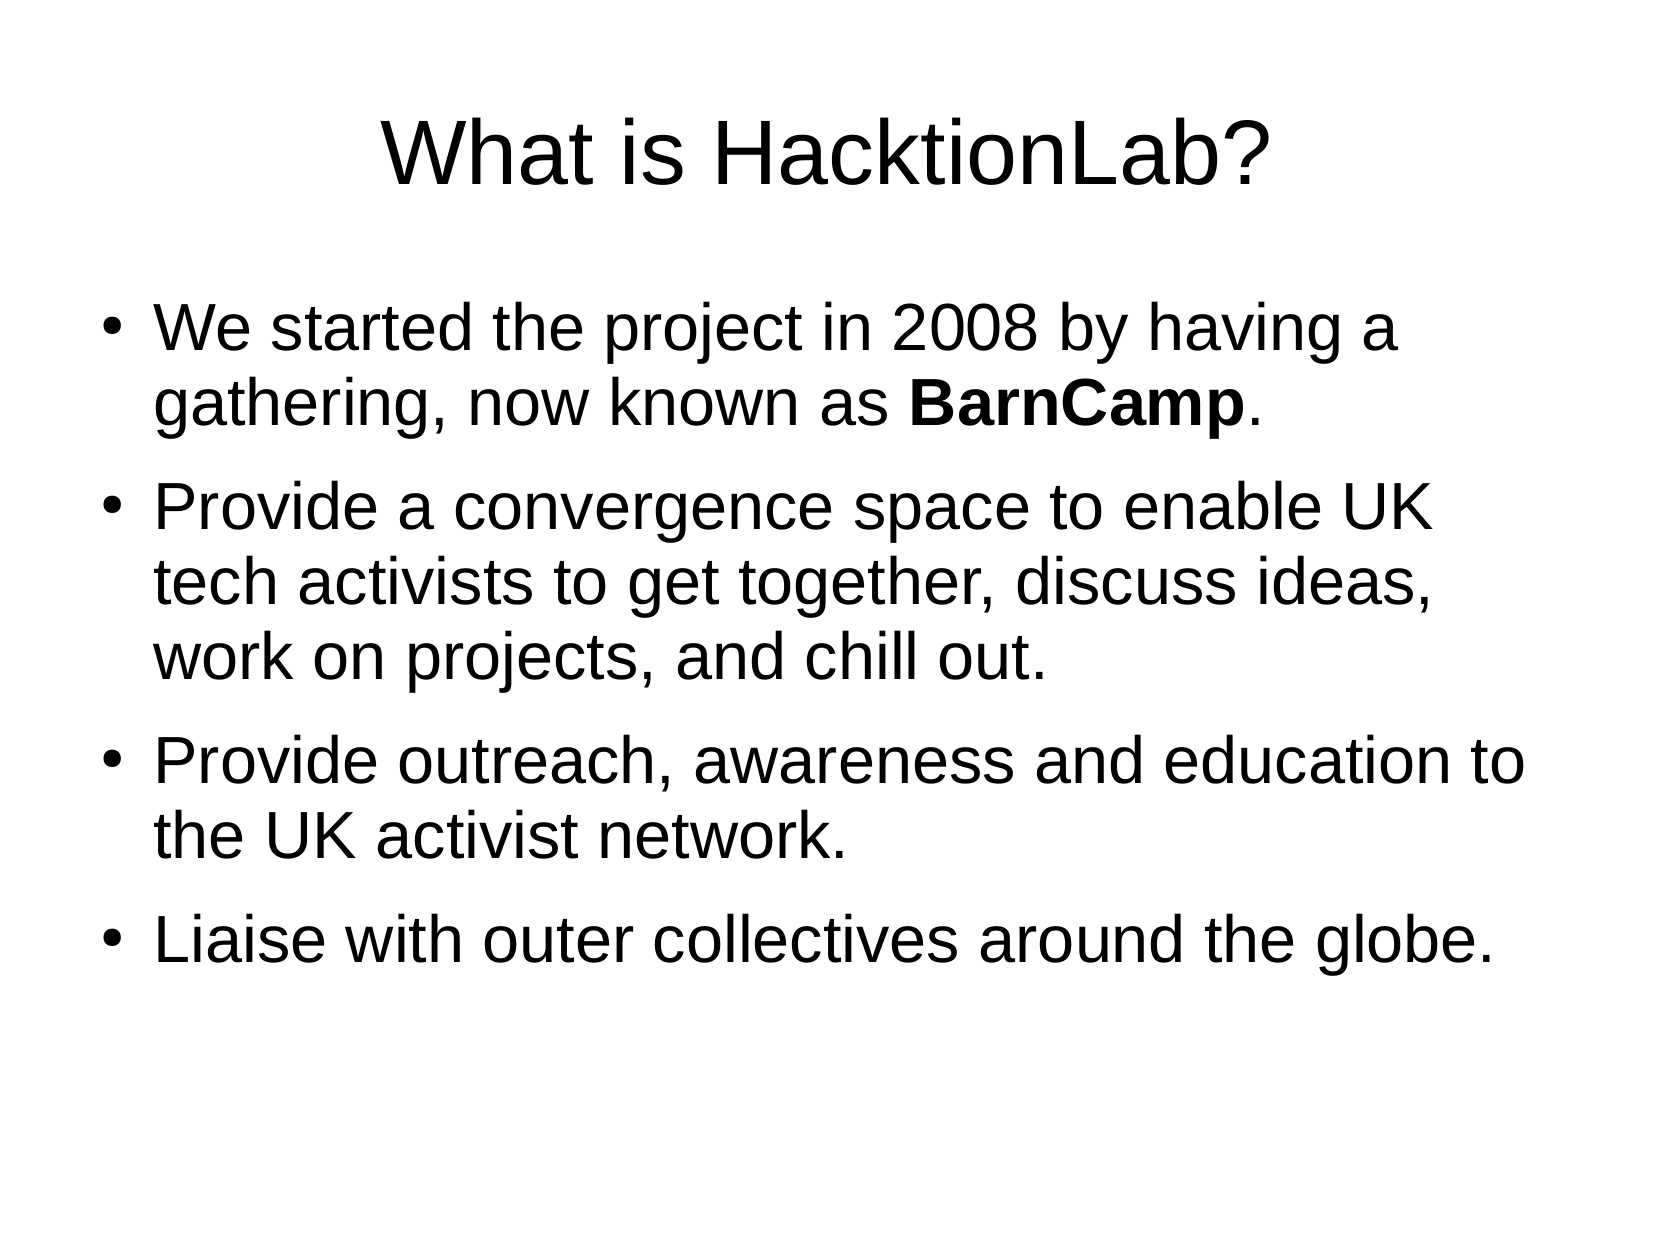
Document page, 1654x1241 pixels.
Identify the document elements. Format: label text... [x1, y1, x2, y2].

title What is HacktionLab? [82, 49, 1571, 257]
list We started the project in 2008 by having a gathering, now known as BarnCamp. Provide a convergence space to enable UK tech activists to get together, discuss ideas, work on projects, and chill out. Provide outreach, awareness and education to the UK activist network. Liaise with outer collectives around the globe. [82, 290, 1571, 1109]
